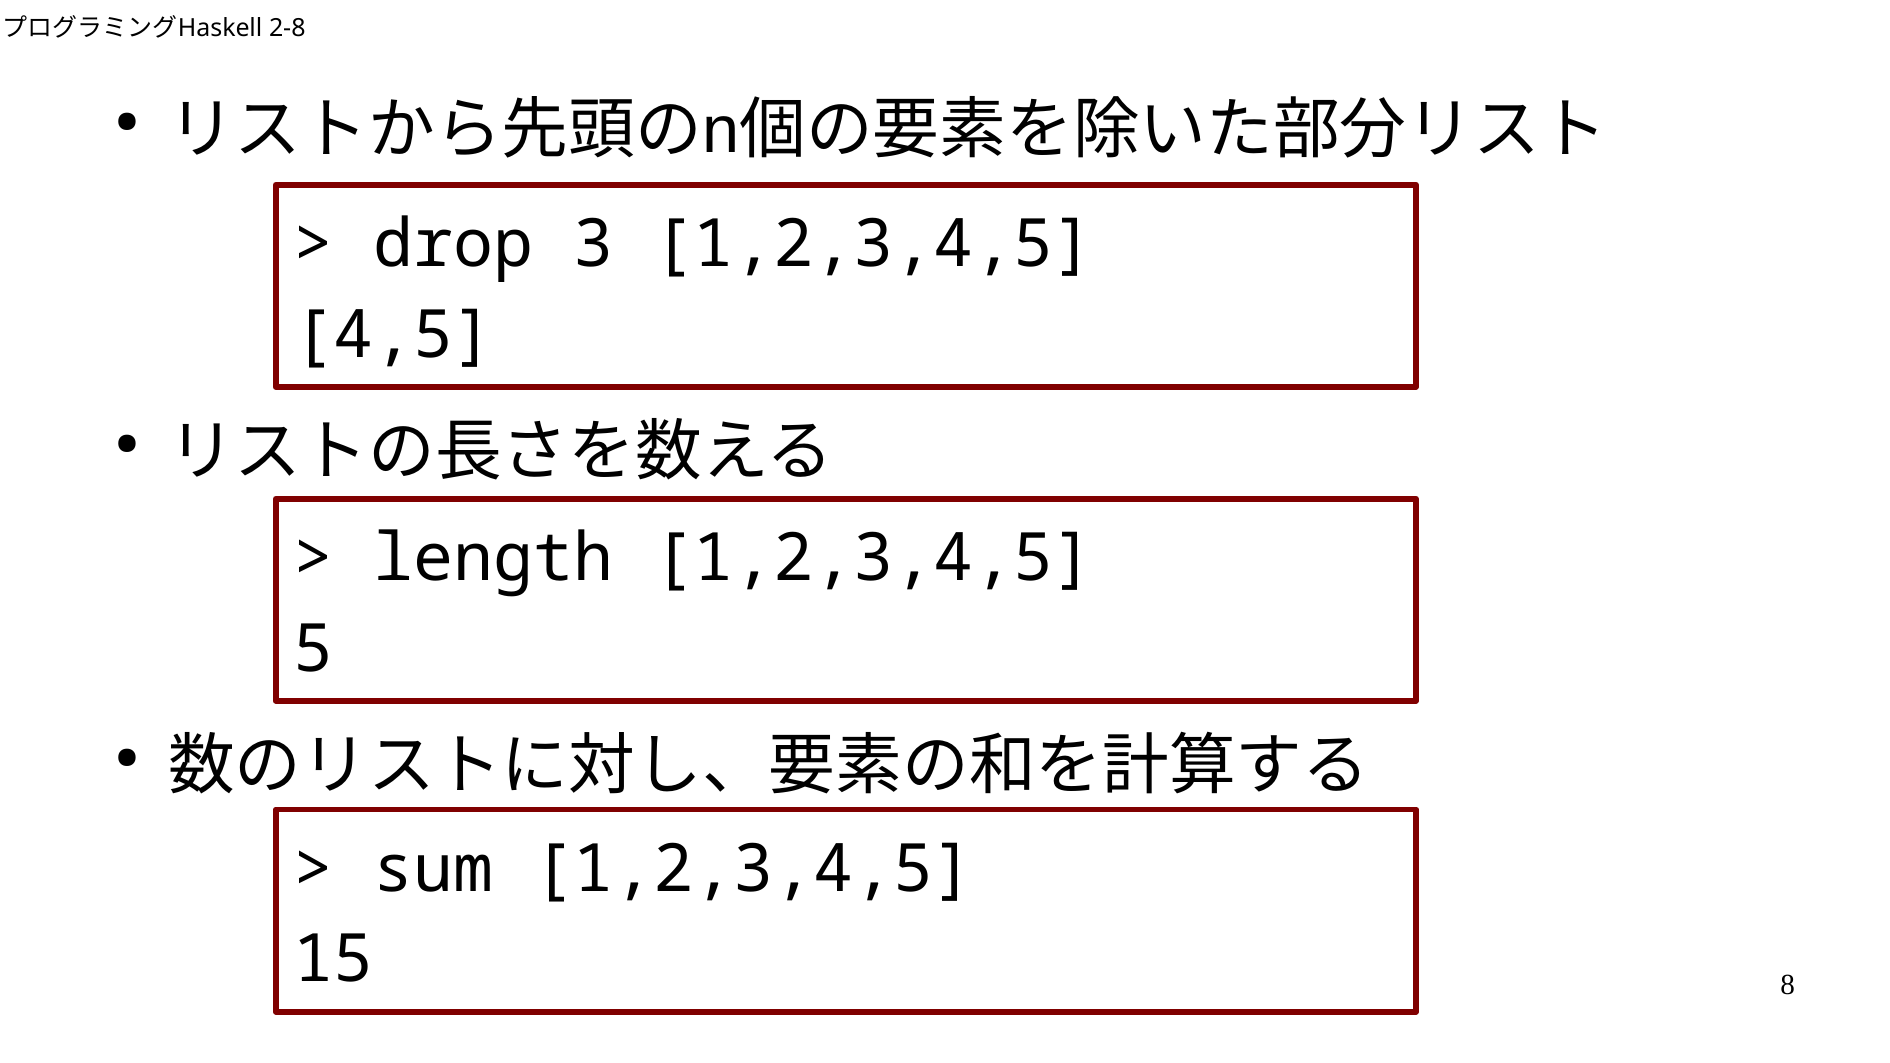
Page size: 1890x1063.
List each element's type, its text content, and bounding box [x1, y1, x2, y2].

list 数のリストに対し、要素の和を計算する [94, 707, 1796, 781]
list リストの長さを数える [94, 393, 1796, 467]
text_box > sum [1,2,3,4,5] 15 [275, 809, 1416, 987]
text_box > drop 3 [1,2,3,4,5] [4,5] [275, 184, 1416, 362]
text_box > length [1,2,3,4,5] 5 [275, 498, 1416, 676]
list リストから先頭のn個の要素を除いた部分リスト [94, 72, 1796, 153]
